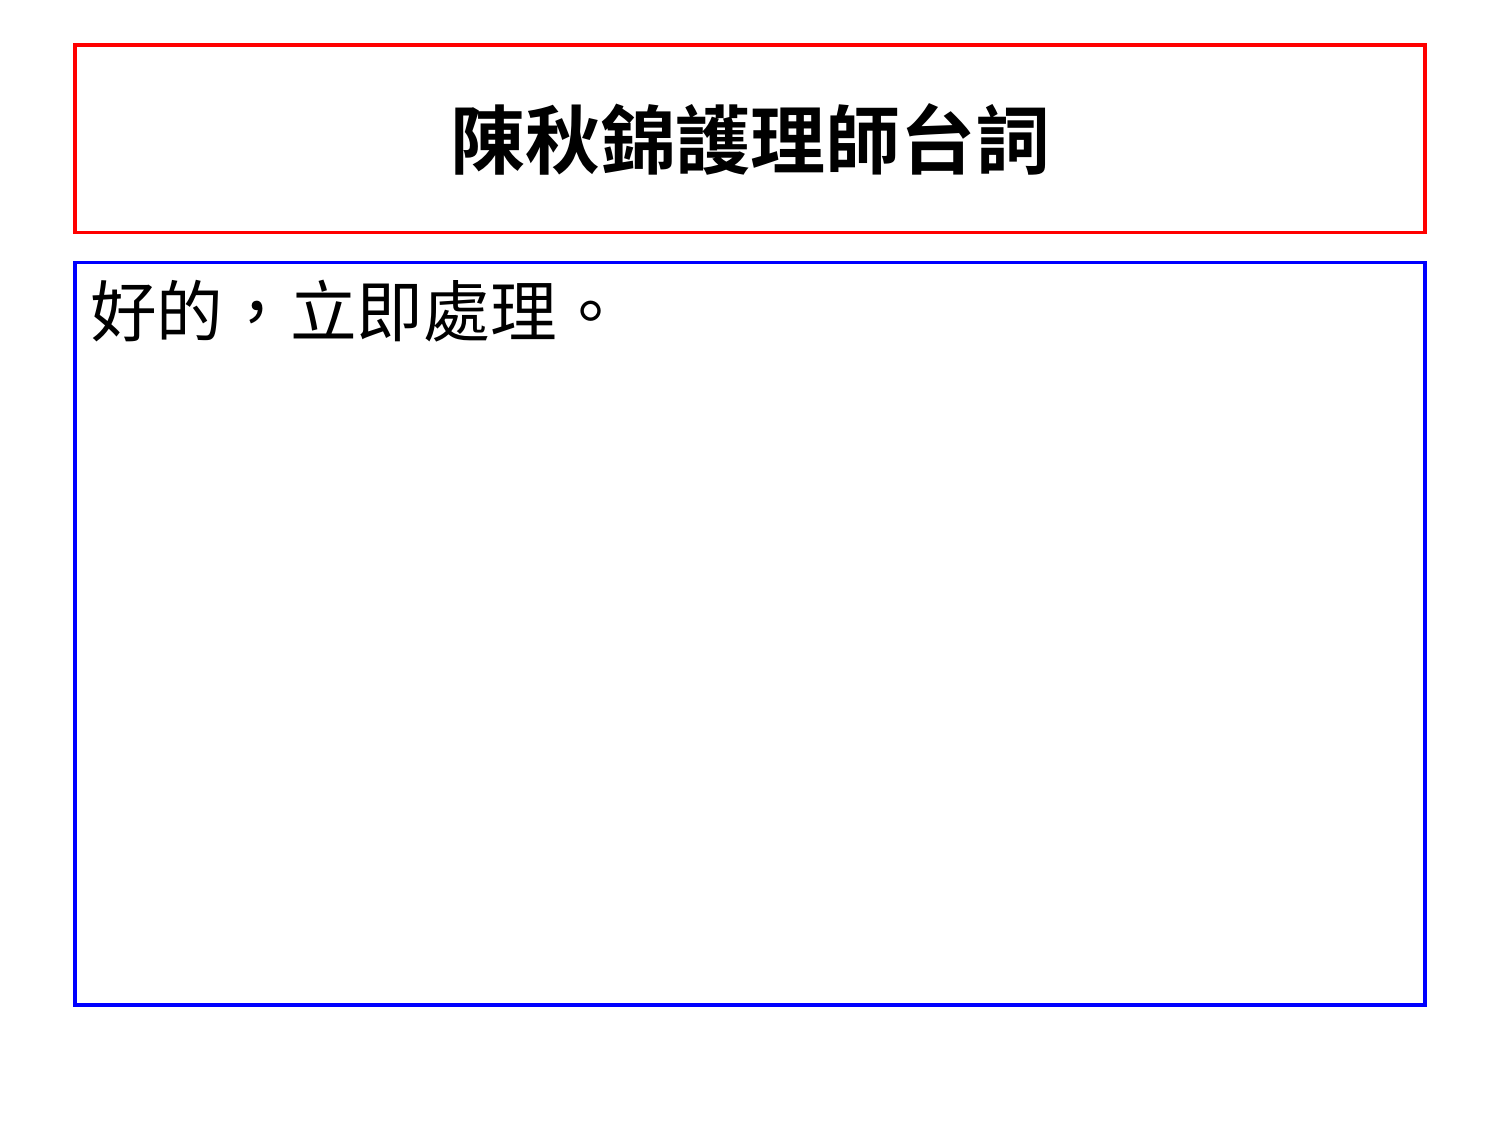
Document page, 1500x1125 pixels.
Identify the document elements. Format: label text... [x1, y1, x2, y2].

list 好的，立即處理。 [75, 262, 1426, 1005]
title 陳秋錦護理師台詞 [75, 45, 1426, 233]
